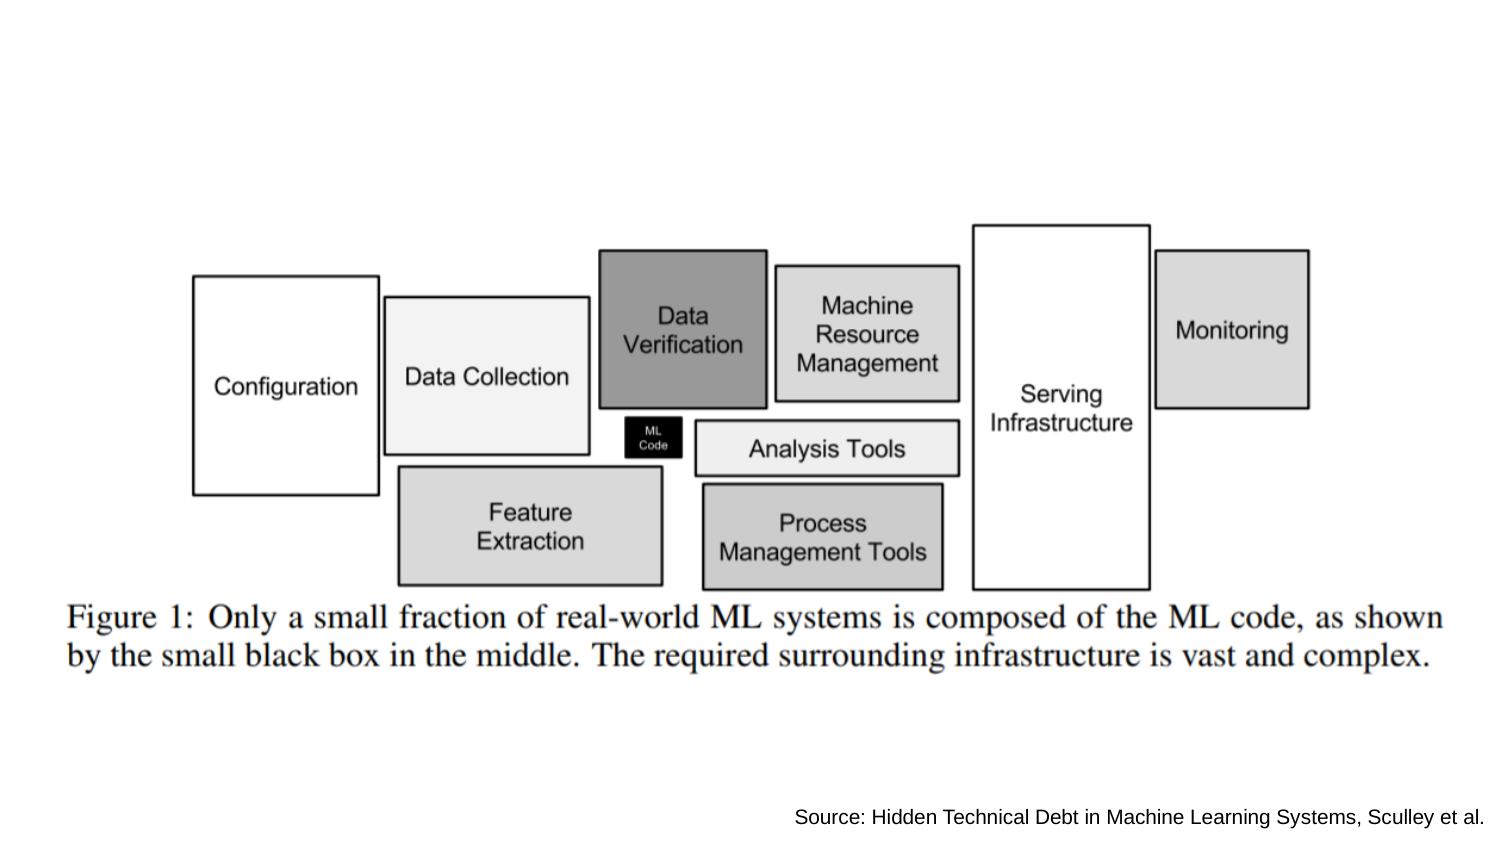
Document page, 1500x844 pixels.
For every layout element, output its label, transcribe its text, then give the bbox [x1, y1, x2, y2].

picture [24, 179, 1475, 694]
text_box Source: Hidden Technical Debt in Machine Learning Systems, Sculley et al. [574, 773, 1500, 844]
